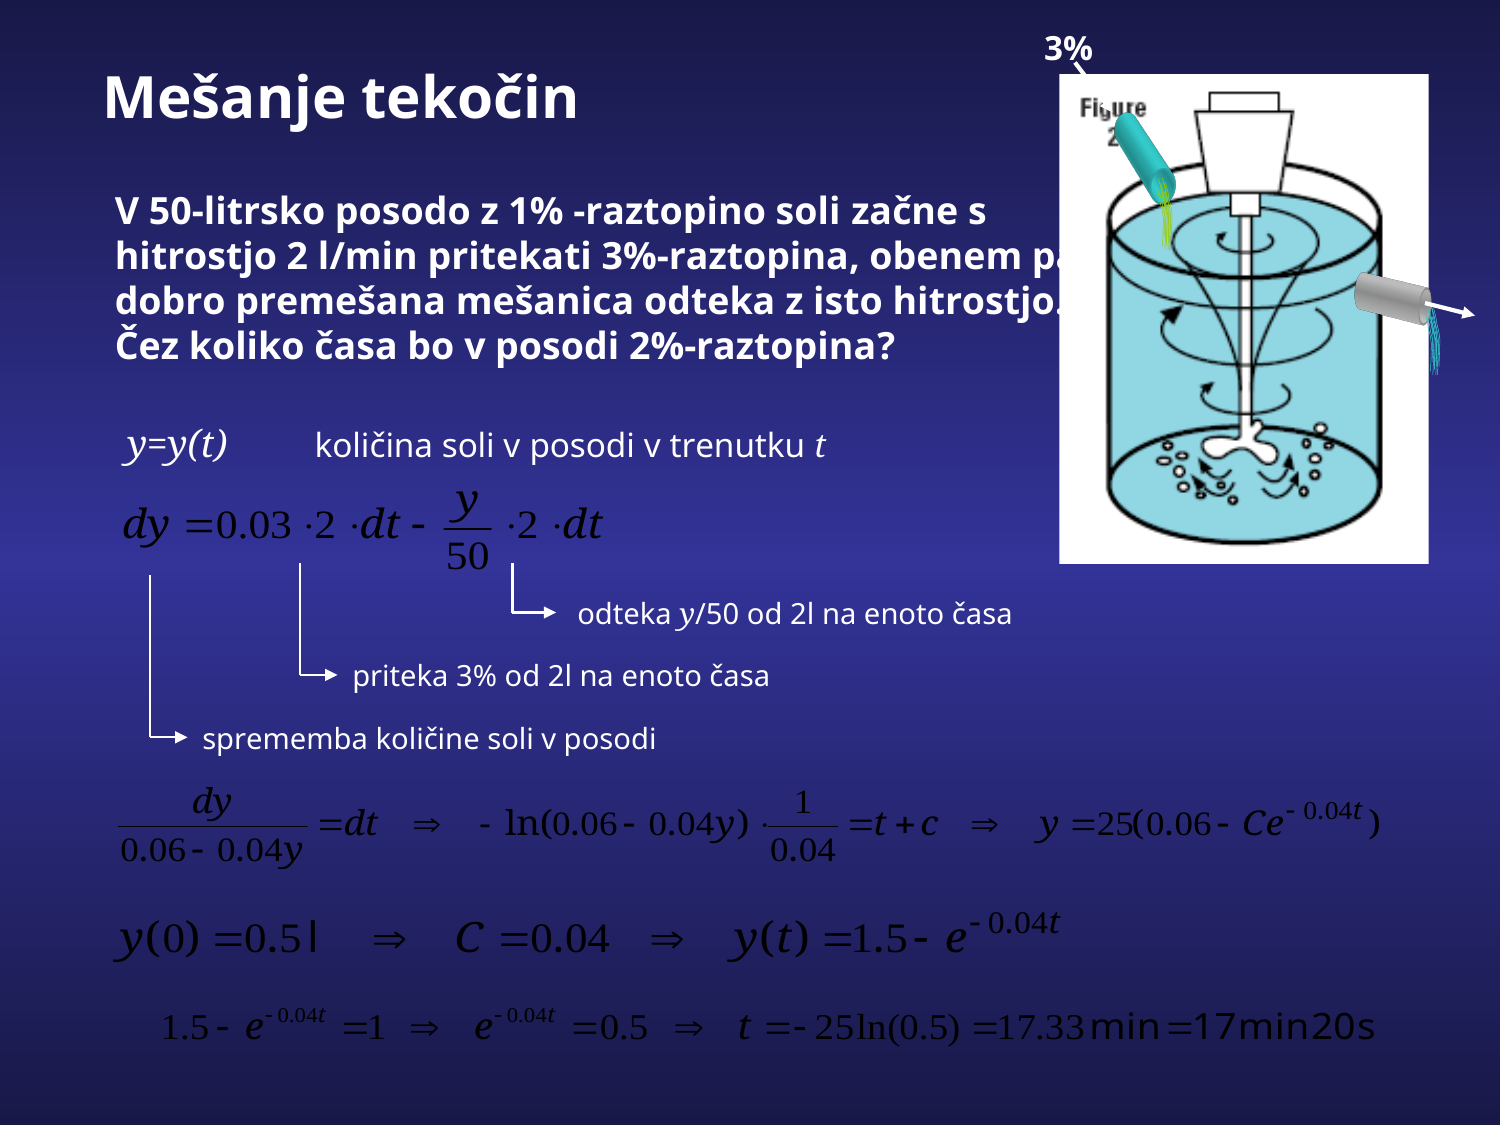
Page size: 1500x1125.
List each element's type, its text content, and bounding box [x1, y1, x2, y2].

chart [115, 474, 613, 579]
text_box V 50-litrsko posodo z 1% -raztopino soli začne s hitrostjo 2 l/min pritekati 3%-raztopina, obenem pa dobro premešana mešanica odteka z isto hitrostjo. Čez koliko časa bo v posodi 2%-raztopina? [99, 179, 1101, 376]
chart [112, 900, 1071, 970]
chart [112, 781, 1388, 876]
text_box 3% [1012, 19, 1126, 76]
text_box odteka y/50 od 2l na enoto časa [562, 587, 1301, 638]
picture [1059, 74, 1429, 564]
text_box Mešanje tekočin [87, 52, 625, 138]
text_box priteka 3% od 2l na enoto časa [337, 649, 813, 701]
text_box y=y(t) količina soli v posodi v trenutku t [112, 412, 901, 473]
text_box sprememba količine soli v posodi [187, 712, 738, 763]
chart [159, 999, 1379, 1055]
